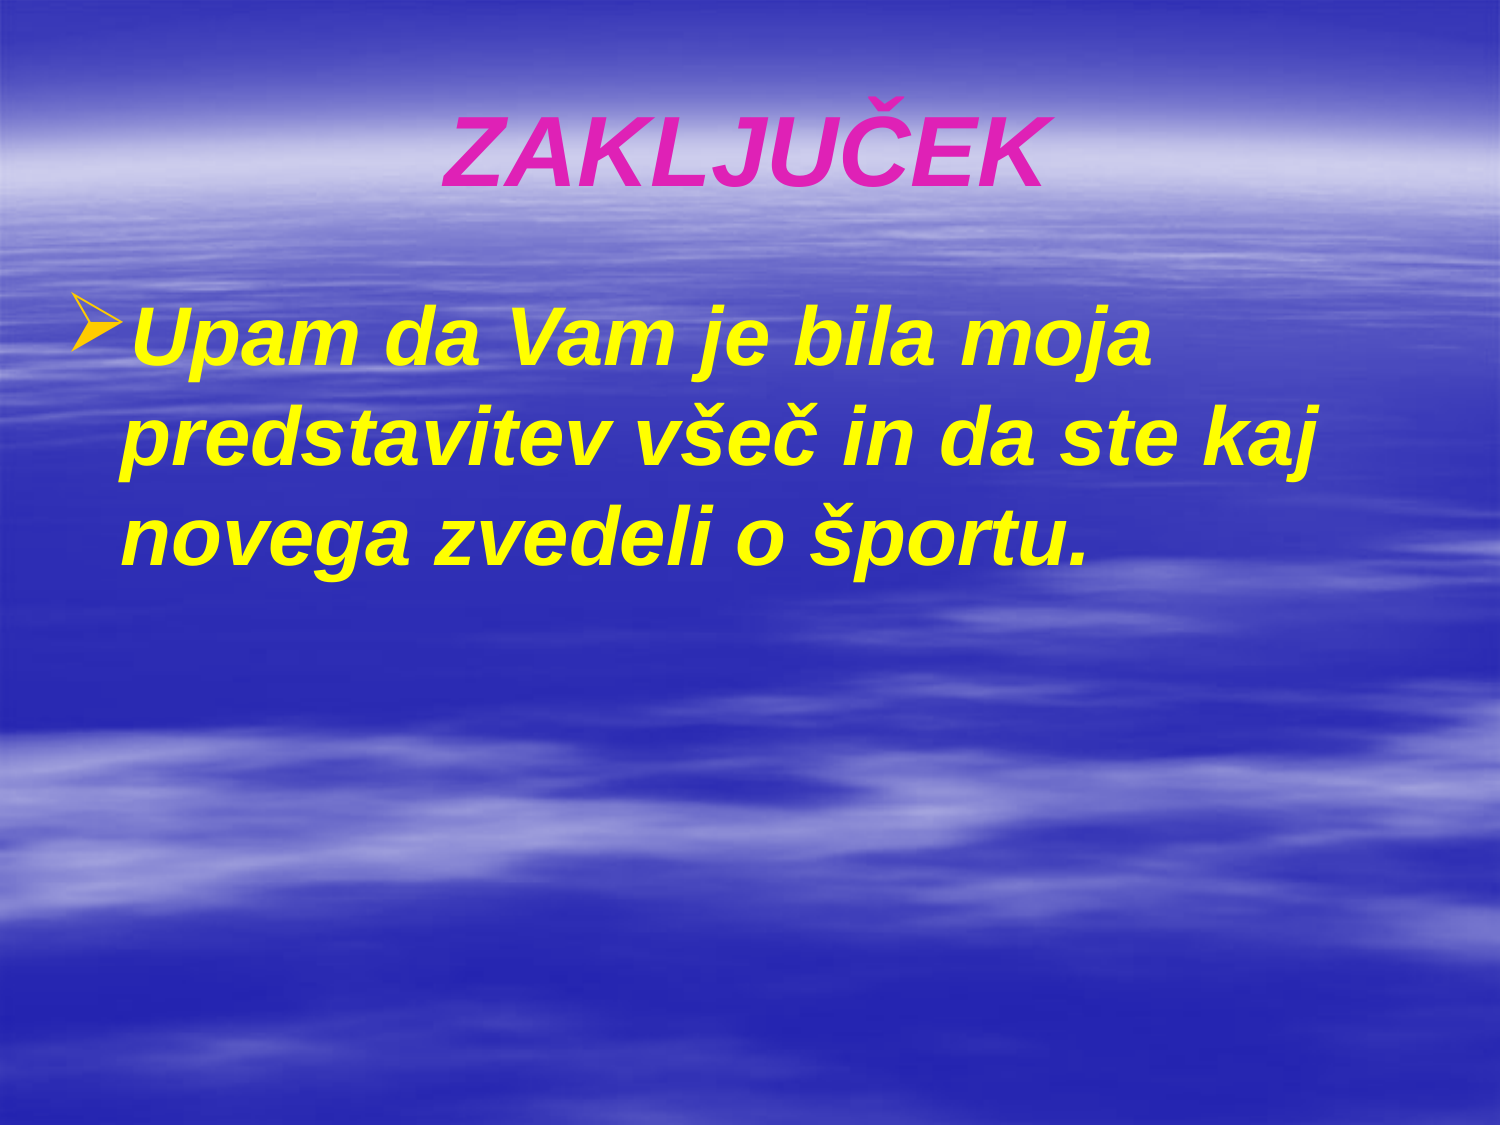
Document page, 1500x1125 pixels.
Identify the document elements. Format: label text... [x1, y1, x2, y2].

picture [0, 0, 1500, 1125]
list Upam da Vam je bila moja predstavitev všeč in da ste kaj novega zvedeli o športu. [49, 275, 1451, 1001]
title ZAKLJUČEK [49, 37, 1446, 255]
